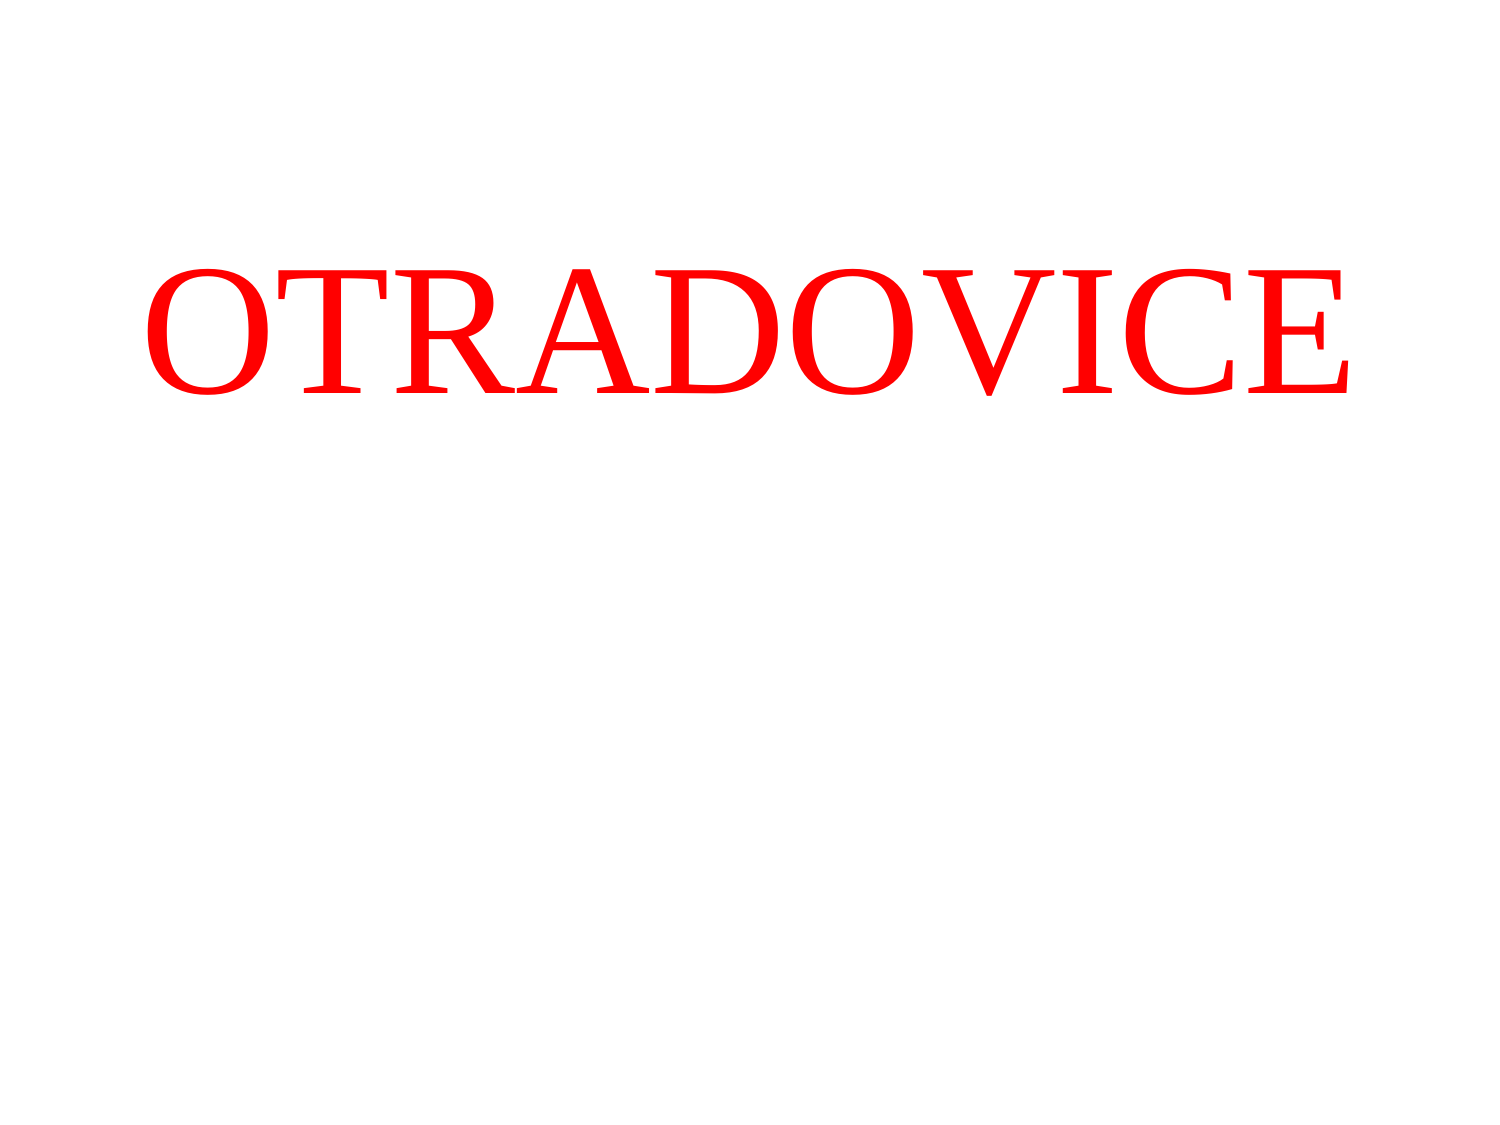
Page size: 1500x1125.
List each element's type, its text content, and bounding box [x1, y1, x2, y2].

title OTRADOVICE [112, 0, 1388, 439]
